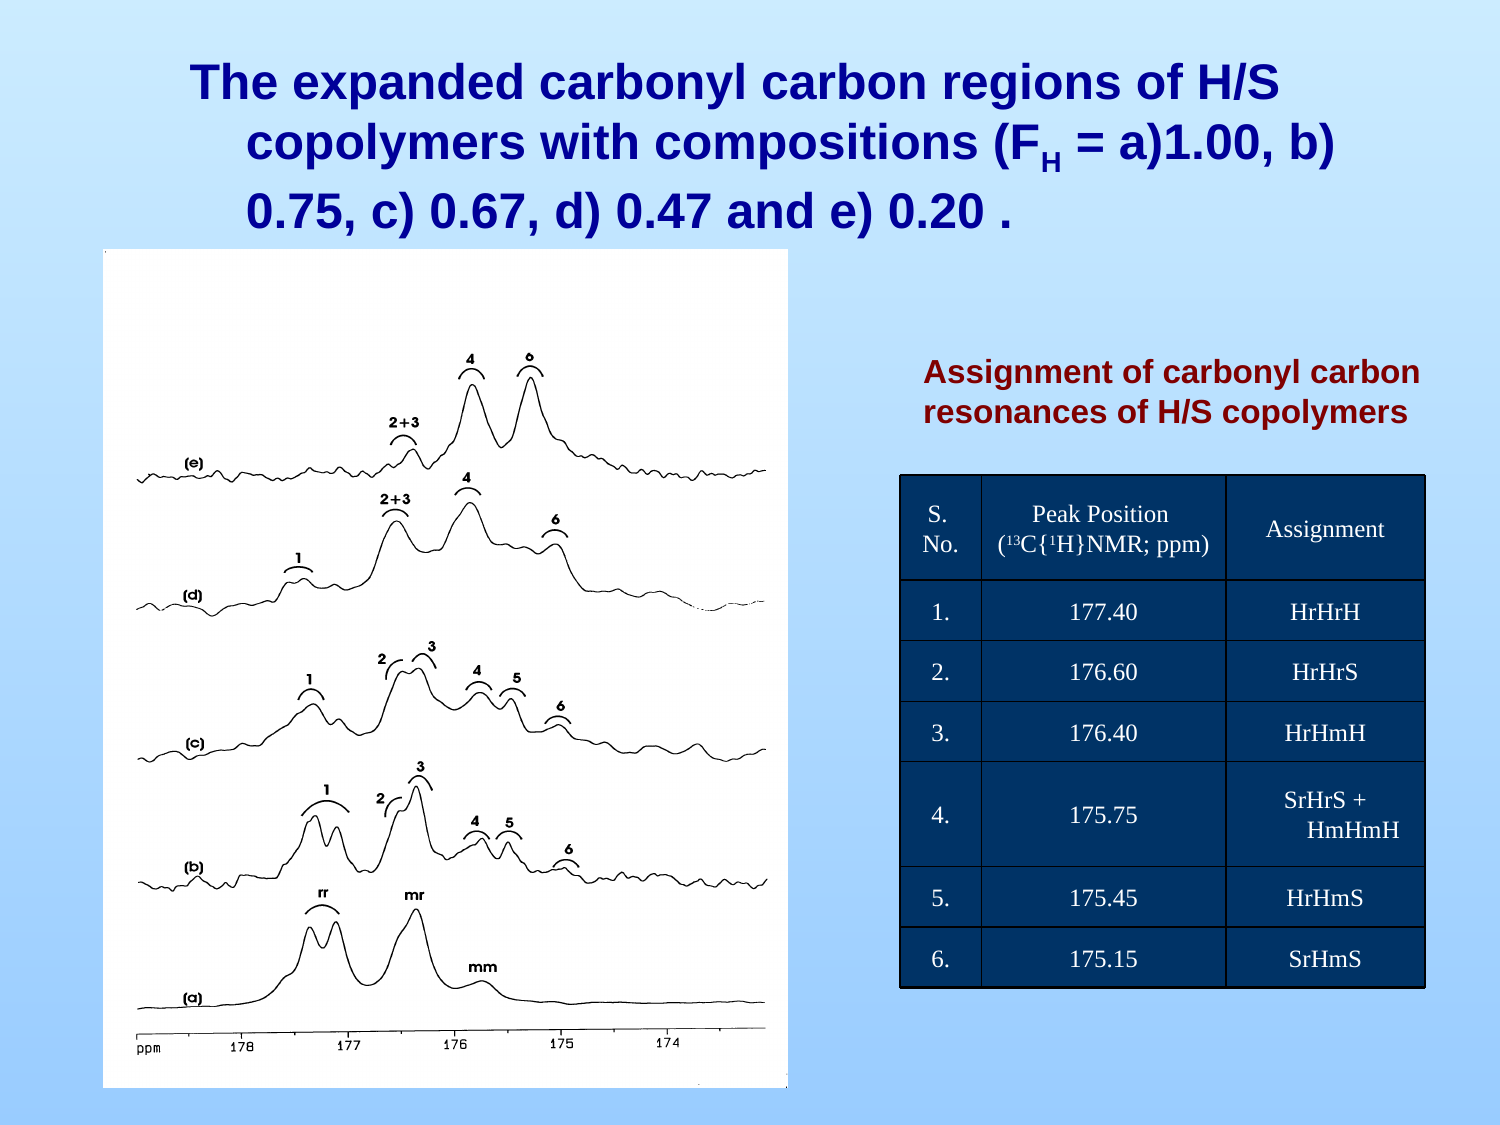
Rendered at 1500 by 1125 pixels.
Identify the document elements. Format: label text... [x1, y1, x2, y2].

text_box 5. [901, 867, 981, 926]
text_box 6. [901, 928, 981, 986]
text_box SrHrS + HmHmH [1227, 762, 1424, 866]
text_box Assignment of carbonyl carbon resonances of H/S copolymers [908, 342, 1437, 438]
text_box HrHmH [1227, 702, 1424, 761]
text_box SrHmS [1227, 928, 1424, 986]
text_box Assignment [1227, 476, 1424, 579]
text_box 177.40 [982, 581, 1225, 640]
picture [103, 249, 788, 1088]
text_box HrHrS [1227, 641, 1424, 701]
text_box 175.75 [982, 762, 1225, 866]
text_box Peak Position (13C{1H}NMR; ppm) [982, 476, 1225, 579]
text_box HrHrH [1227, 581, 1424, 640]
text_box 2. [901, 641, 981, 701]
text_box HrHmS [1227, 867, 1424, 926]
text_box S. No. [901, 476, 981, 579]
text_box The expanded carbonyl carbon regions of H/S copolymers with compositions (FH = a)1.00, b) 0.75, c) 0.67, d) 0.47 and e) 0.20 . [174, 42, 1425, 307]
text_box 175.15 [982, 928, 1225, 986]
text_box 176.60 [982, 641, 1225, 701]
text_box 176.40 [982, 702, 1225, 761]
text_box 175.45 [982, 867, 1225, 926]
text_box 4. [901, 762, 981, 866]
text_box 1. [901, 581, 981, 640]
text_box 3. [901, 702, 981, 761]
